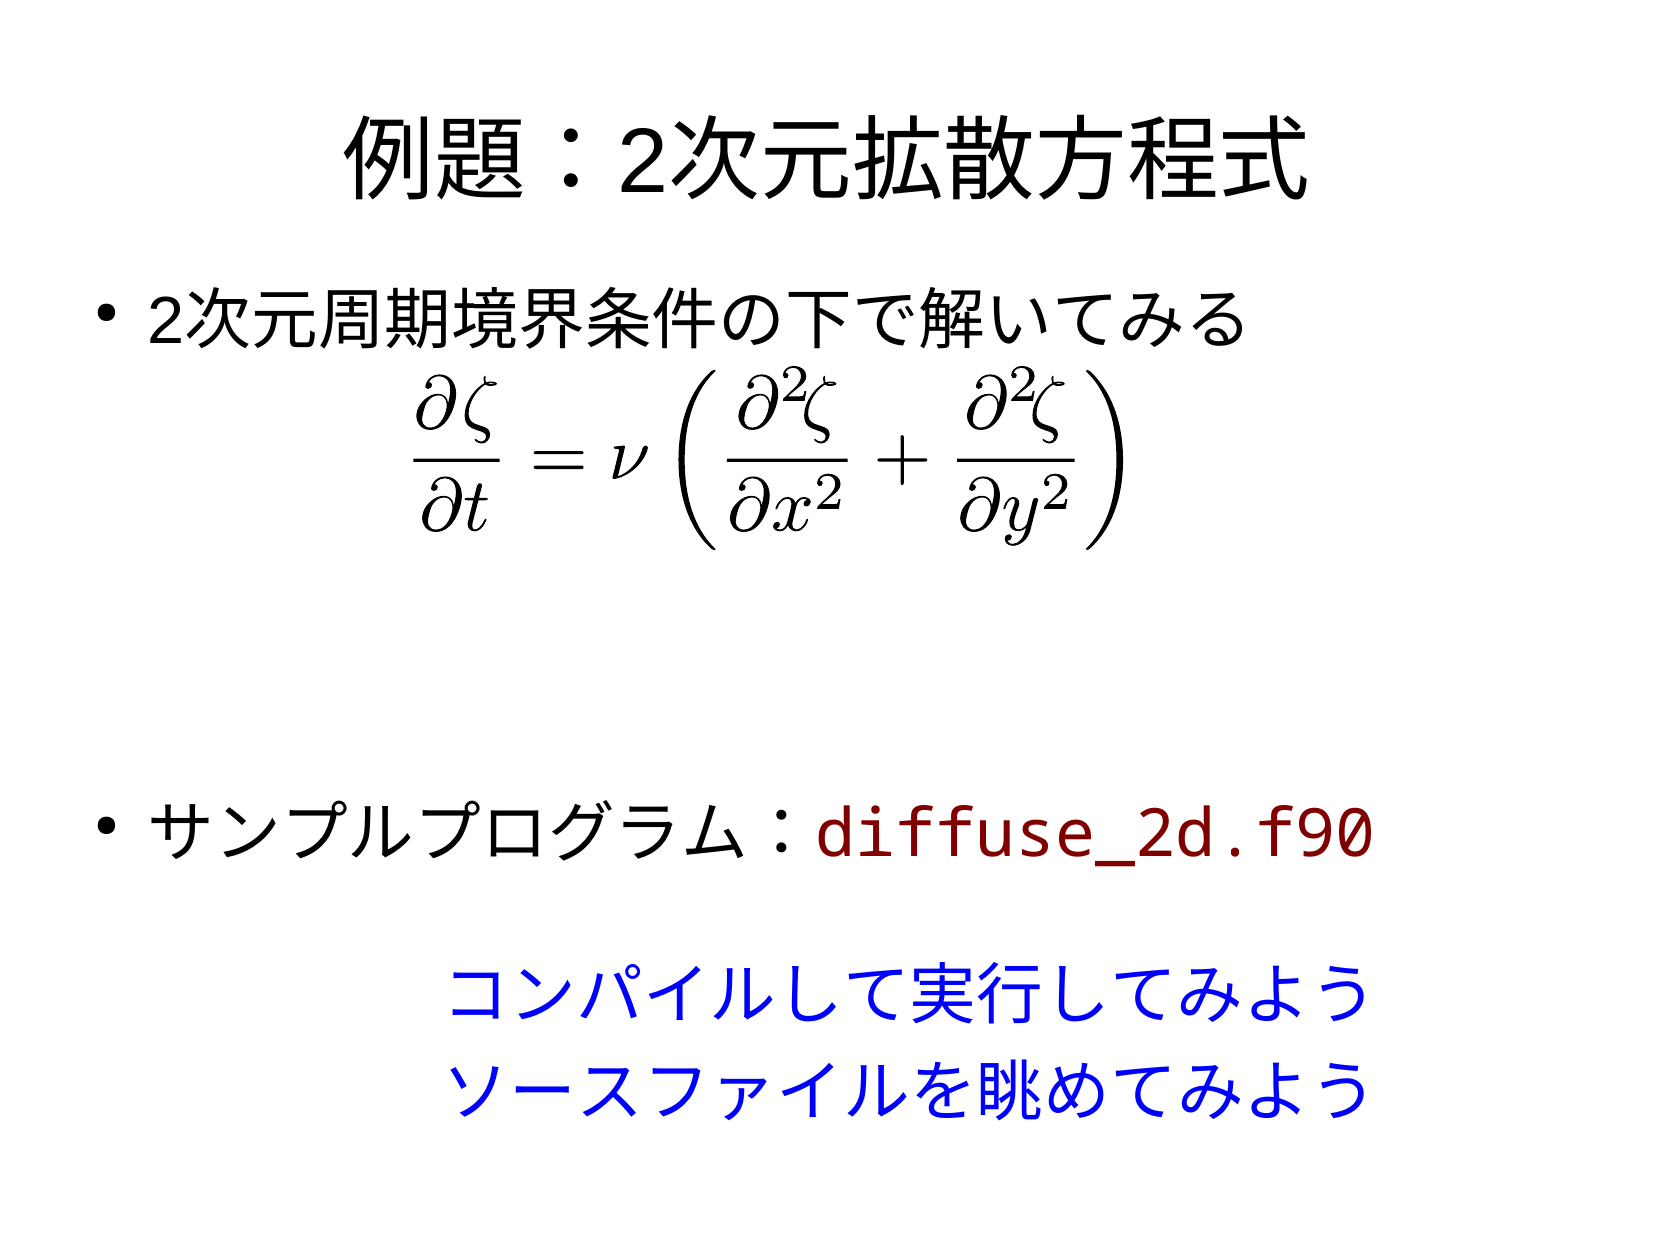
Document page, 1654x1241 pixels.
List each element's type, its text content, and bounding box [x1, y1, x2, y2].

title 例題：2次元拡散方程式 [82, 56, 1571, 250]
list 2次元周期境界条件の下で解いてみる サンプルプログラム：diffuse_2d.f90 コンパイルして実行してみよう ソースファイルを眺めてみよう [76, 265, 1565, 1128]
picture [413, 365, 1124, 551]
